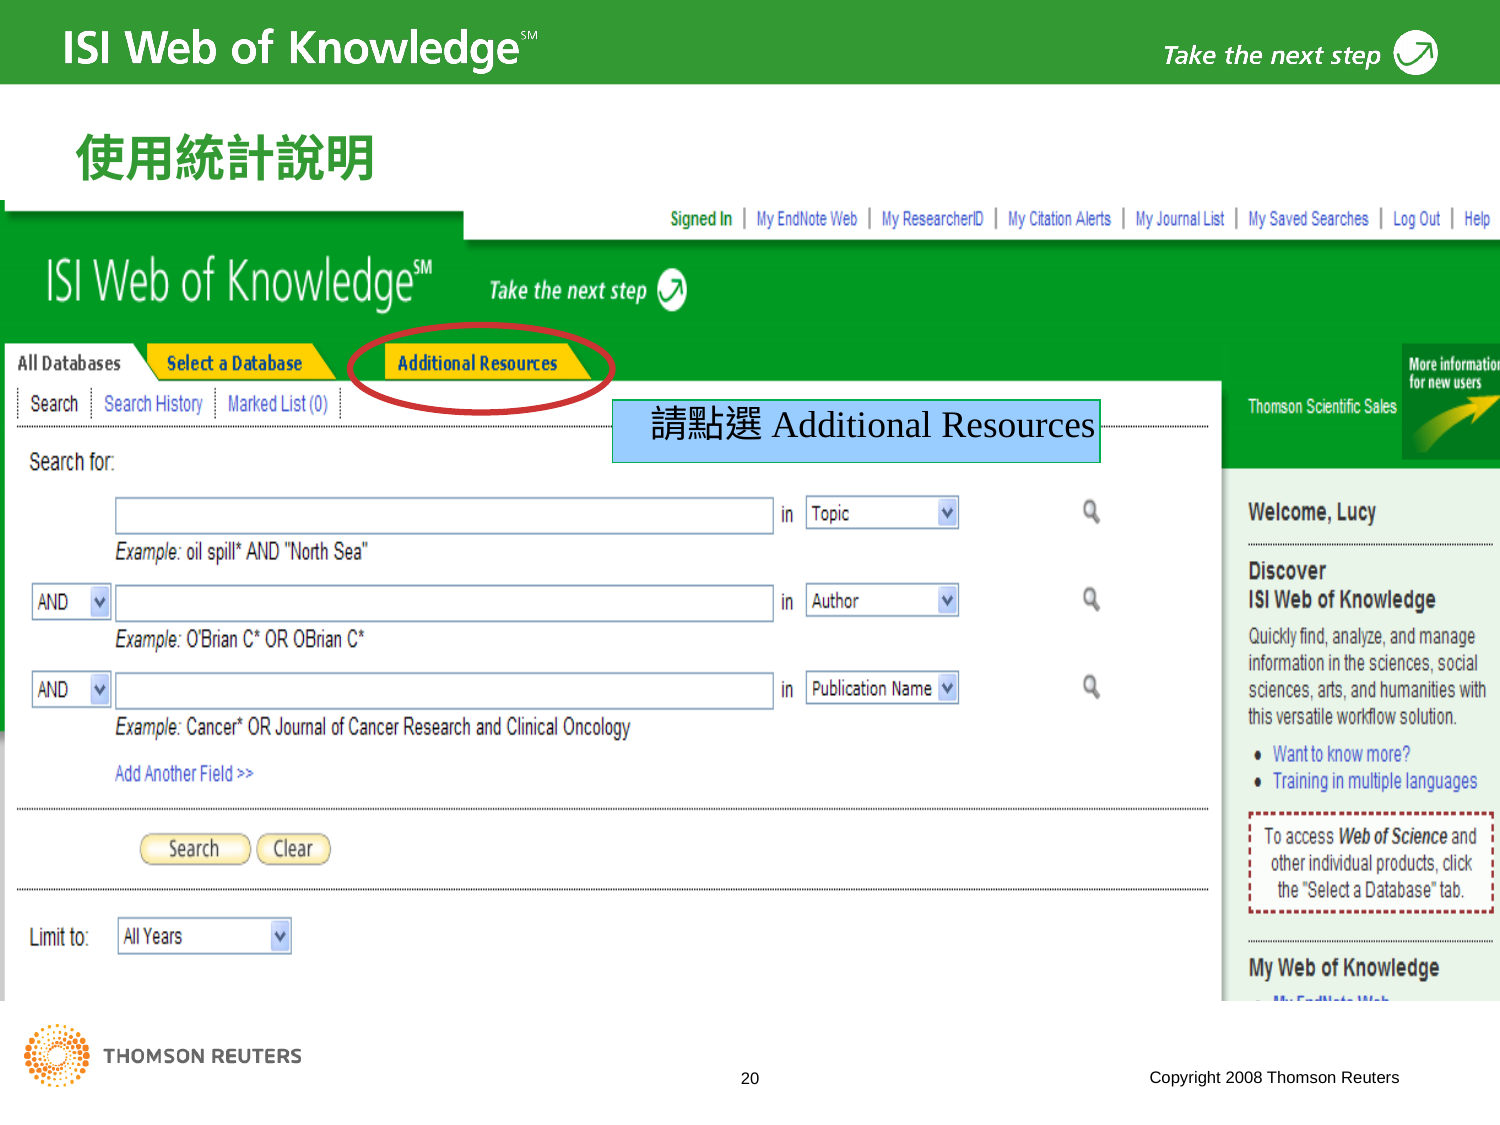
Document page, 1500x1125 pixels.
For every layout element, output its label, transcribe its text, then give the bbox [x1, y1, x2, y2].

picture [0, 200, 1500, 1001]
list 請點選Additional Resources [612, 399, 1101, 463]
title 使用統計說明 [75, 111, 1426, 187]
